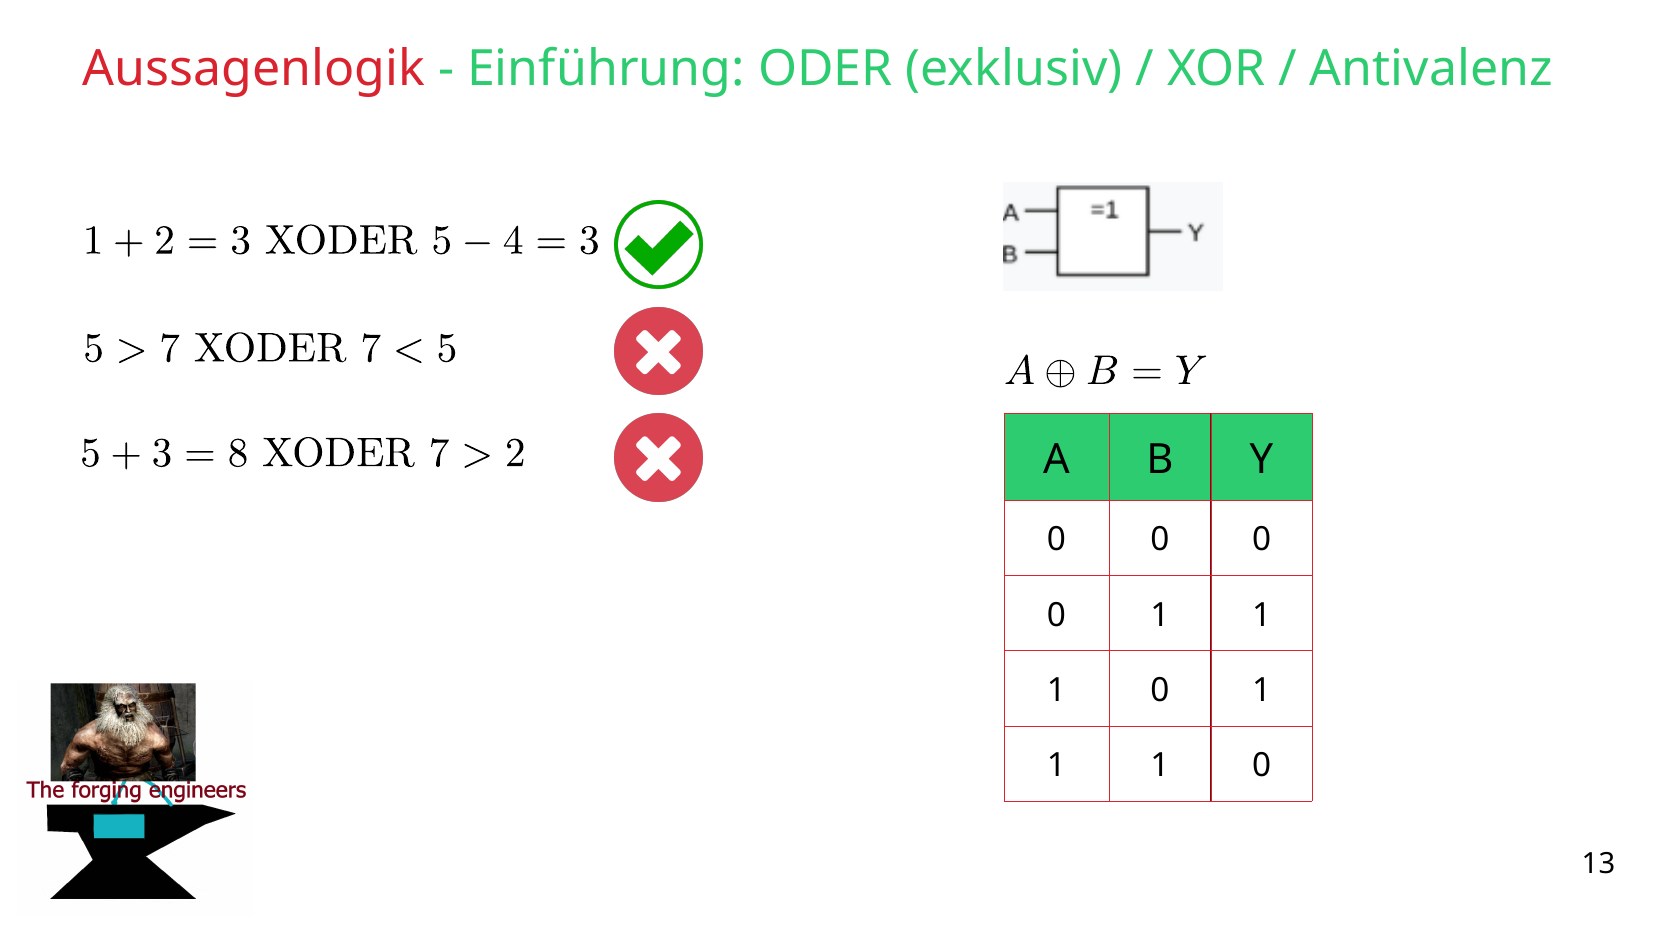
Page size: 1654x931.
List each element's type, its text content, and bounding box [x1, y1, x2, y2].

table_cell 0 [1212, 501, 1312, 575]
table_cell 0 [1110, 651, 1210, 726]
picture [614, 200, 703, 289]
table_header Y [1212, 414, 1312, 500]
table_cell 0 [1110, 501, 1210, 575]
picture [614, 307, 703, 395]
table_cell 1 [1212, 651, 1312, 726]
picture [1003, 182, 1223, 291]
table_cell 0 [1212, 727, 1312, 801]
table_cell 1 [1005, 727, 1109, 801]
picture [1003, 354, 1207, 388]
table_cell 1 [1110, 576, 1210, 650]
picture [614, 413, 703, 502]
picture [82, 224, 598, 258]
table_cell 0 [1005, 576, 1109, 650]
table_header A [1005, 414, 1109, 500]
table_cell 1 [1110, 727, 1210, 801]
table_header B [1110, 414, 1210, 500]
picture [80, 437, 524, 470]
table_cell 1 [1005, 651, 1109, 726]
table_cell 0 [1005, 501, 1109, 575]
picture [81, 330, 457, 365]
table_cell 1 [1212, 576, 1312, 650]
title Aussagenlogik - Einführung: ODER (exklusiv) / XOR / Antivalenz [82, 37, 1571, 95]
picture [17, 679, 254, 916]
